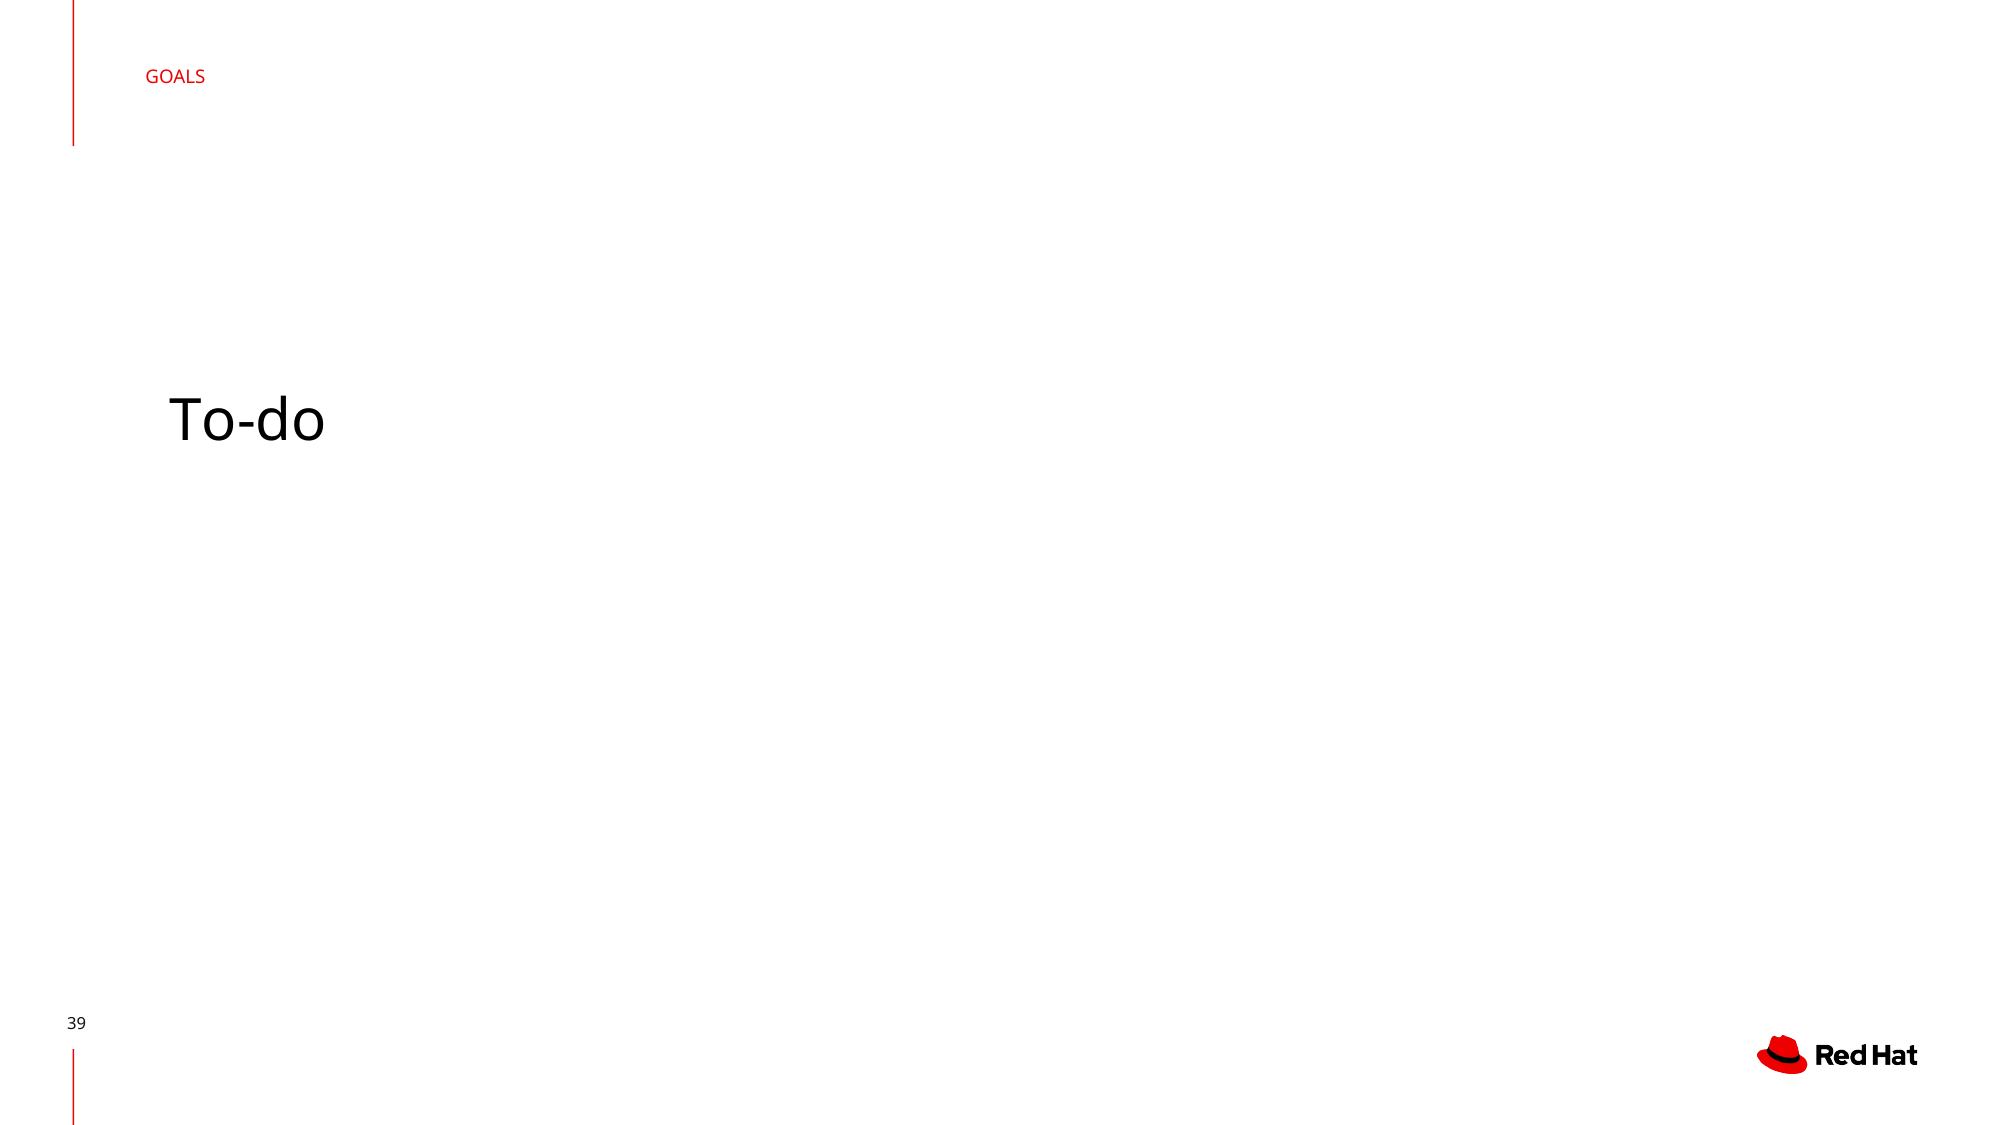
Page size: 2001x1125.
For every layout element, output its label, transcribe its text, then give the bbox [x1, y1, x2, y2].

text_box To-do [154, 235, 1807, 460]
text_box GOALS [73, 9, 918, 144]
picture [1757, 1035, 1918, 1074]
